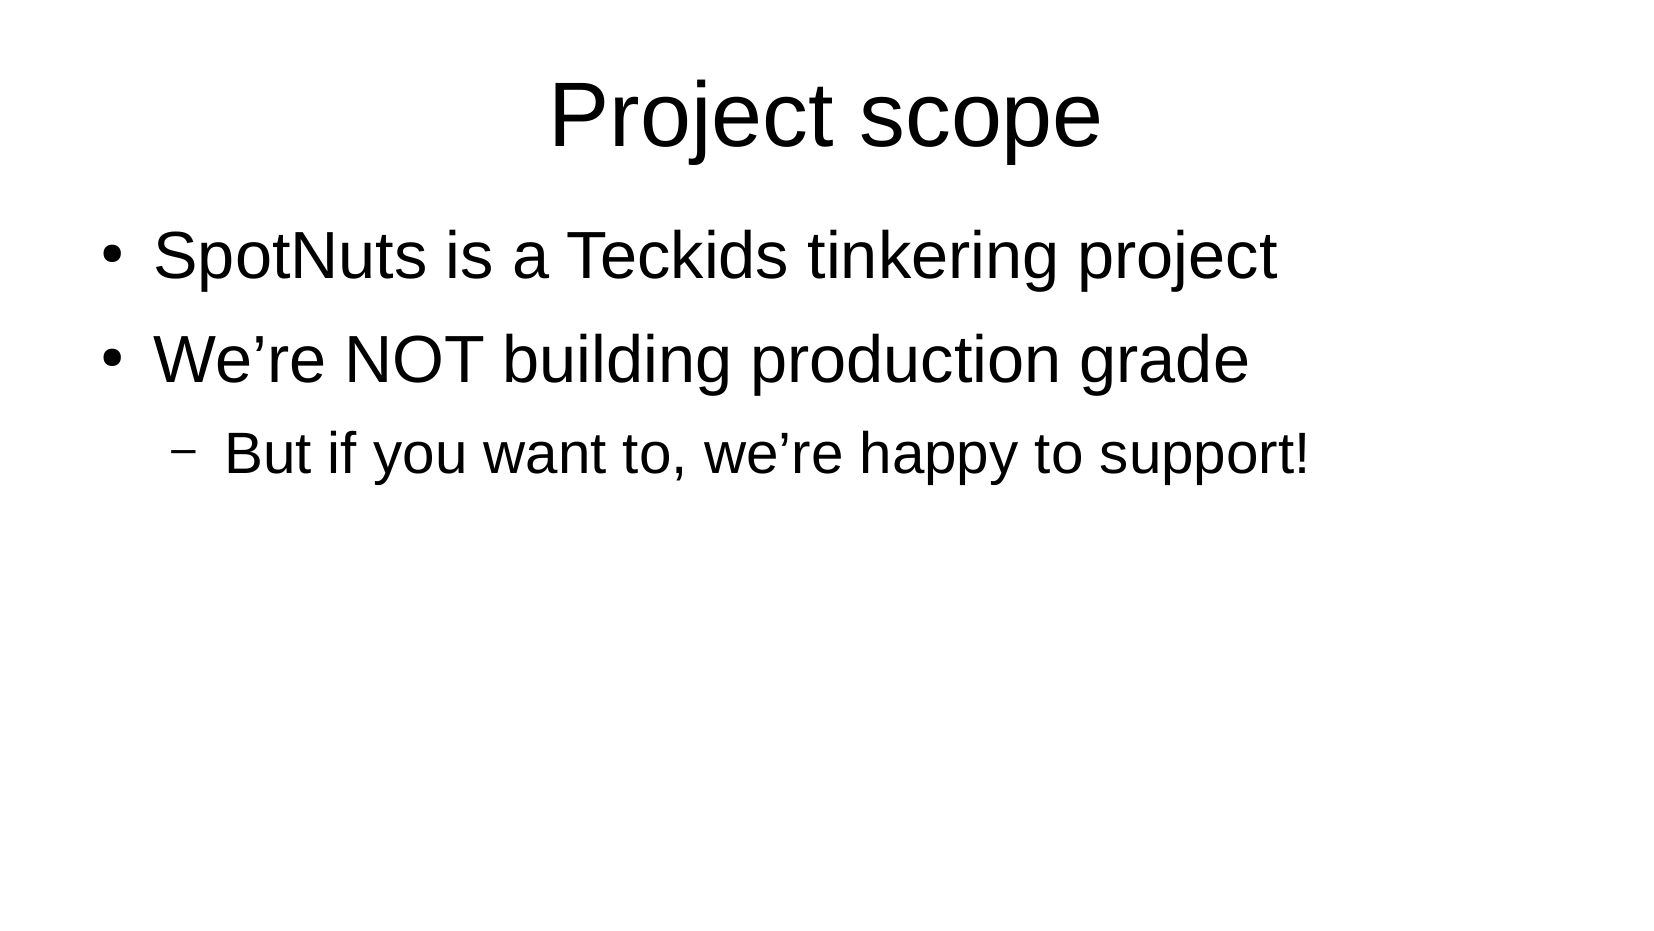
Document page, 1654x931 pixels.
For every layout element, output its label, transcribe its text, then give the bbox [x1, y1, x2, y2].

list SpotNuts is a Teckids tinkering project We’re NOT building production grade But if you want to, we’re happy to support! [82, 217, 1571, 758]
title Project scope [82, 37, 1571, 193]
